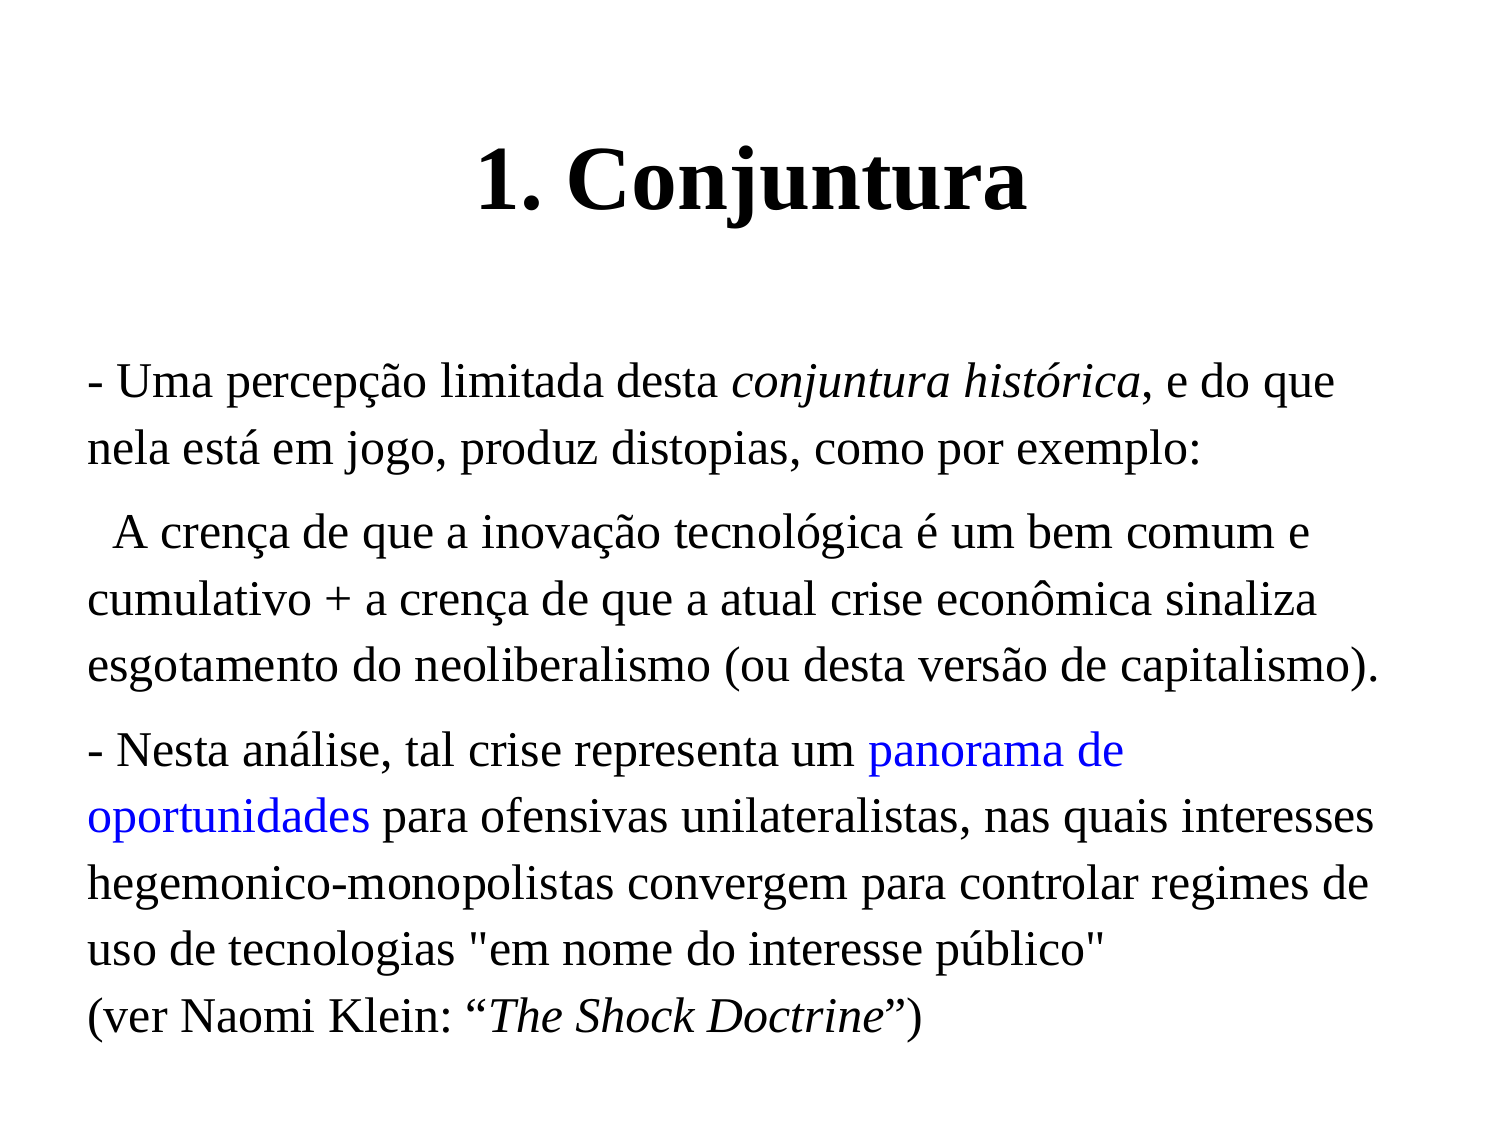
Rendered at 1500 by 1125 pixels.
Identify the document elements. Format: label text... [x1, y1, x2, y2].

title 1. Conjuntura [87, 52, 1416, 307]
text_box - Uma percepção limitada desta conjuntura histórica, e do que nela está em jogo, produz distopias, como por exemplo: A crença de que a inovação tecnológica é um bem comum e cumulativo + a crença de que a atual crise econômica sinaliza esgotamento do neoliberalismo (ou desta versão de capitalismo). - Nesta análise, tal crise representa um panorama de oportunidades para ofensivas unilateralistas, nas quais interesses hegemonico-monopolistas convergem para controlar regimes de uso de tecnologias "em nome do interesse público" (ver Naomi Klein: “The Shock Doctrine”) [72, 334, 1430, 1052]
